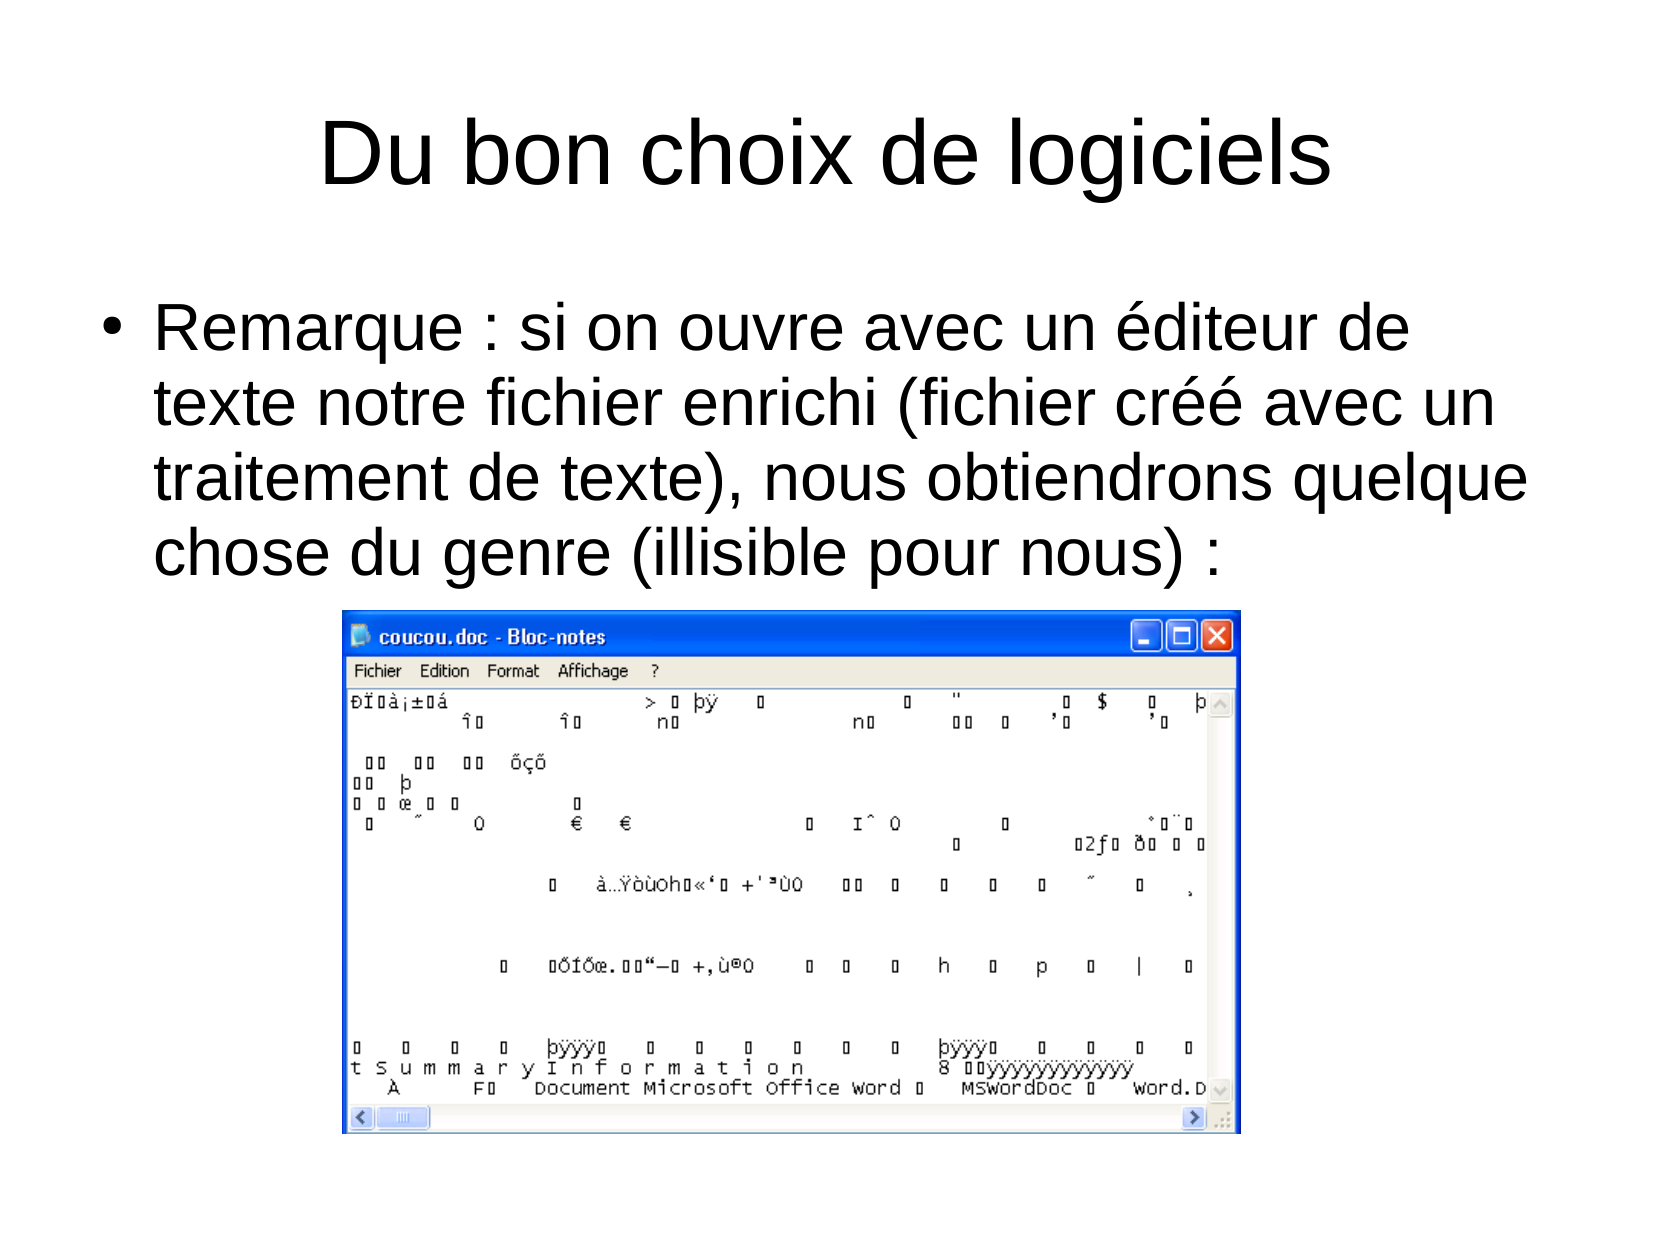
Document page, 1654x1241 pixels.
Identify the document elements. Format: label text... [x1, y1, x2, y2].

title Du bon choix de logiciels [82, 49, 1571, 257]
picture [342, 610, 1241, 1134]
list Remarque : si on ouvre avec un éditeur de texte notre fichier enrichi (fichier créé avec un traitement de texte), nous obtiendrons quelque chose du genre (illisible pour nous) : [82, 290, 1571, 1109]
